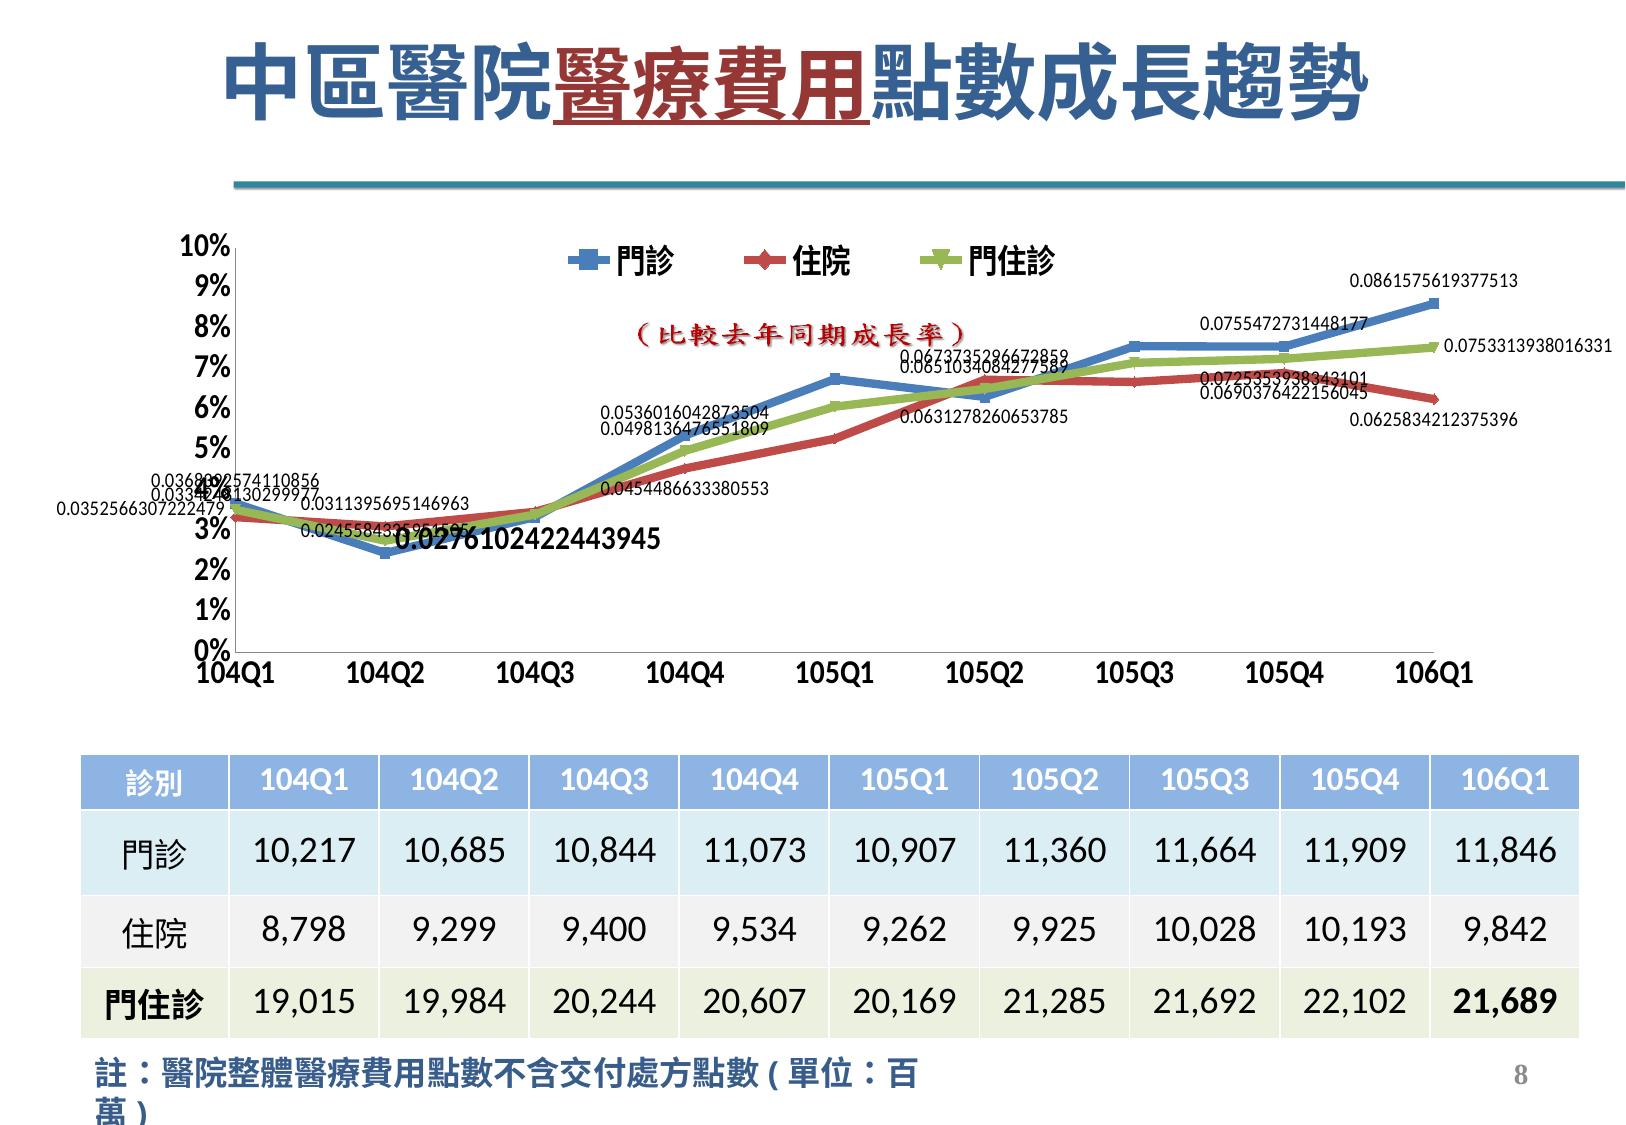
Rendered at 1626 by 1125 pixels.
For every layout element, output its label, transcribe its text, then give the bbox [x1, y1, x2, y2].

table_cell 21,285 [980, 968, 1129, 1038]
title 中區醫院醫療費用點數成長趨勢 [56, 0, 1534, 161]
table_cell 住院 [81, 896, 228, 967]
table_cell 21,692 [1130, 968, 1279, 1038]
table_cell 9,842 [1431, 896, 1579, 967]
table_header 105Q3 [1130, 755, 1279, 809]
table_cell 10,193 [1281, 896, 1429, 967]
table_cell 10,217 [230, 811, 378, 895]
table_cell 9,299 [380, 896, 528, 967]
table_cell 10,844 [530, 811, 678, 895]
table_cell 19,984 [380, 968, 528, 1038]
table_cell 10,685 [380, 811, 528, 895]
table_header 106Q1 [1431, 755, 1579, 809]
table_header 105Q4 [1281, 755, 1429, 809]
table_header 104Q3 [530, 755, 678, 809]
table_cell 10,907 [830, 811, 979, 895]
table_header 104Q4 [680, 755, 828, 809]
table_cell 門住診 [81, 968, 228, 1038]
table_cell 11,909 [1281, 811, 1429, 895]
table_cell 10,028 [1130, 896, 1279, 967]
table_cell 20,607 [680, 968, 828, 1038]
table_cell 21,689 [1431, 968, 1579, 1038]
picture [599, 307, 1002, 353]
table_cell 9,262 [830, 896, 979, 967]
table_cell 11,360 [980, 811, 1129, 895]
table_header 104Q2 [380, 755, 528, 809]
table_header 104Q1 [230, 755, 378, 809]
table_cell 19,015 [230, 968, 378, 1038]
table_cell 9,925 [980, 896, 1129, 967]
table_header 診別 [81, 755, 228, 809]
chart [56, 219, 1614, 711]
table_cell 22,102 [1281, 968, 1429, 1038]
table_cell 20,169 [830, 968, 979, 1038]
table_header 105Q2 [980, 755, 1129, 809]
table_cell 9,534 [680, 896, 828, 967]
table_cell 門診 [81, 811, 228, 895]
table_cell 20,244 [530, 968, 678, 1038]
table_cell 9,400 [530, 896, 678, 967]
text_box 註：醫院整體醫療費用點數不含交付處方點數(單位：百萬) [80, 1044, 978, 1125]
table_cell 11,846 [1431, 811, 1579, 895]
table_cell 8,798 [230, 896, 378, 967]
table_cell 11,664 [1130, 811, 1279, 895]
slide_number <編號> [1164, 1042, 1544, 1103]
table_cell 11,073 [680, 811, 828, 895]
table_header 105Q1 [830, 755, 979, 809]
